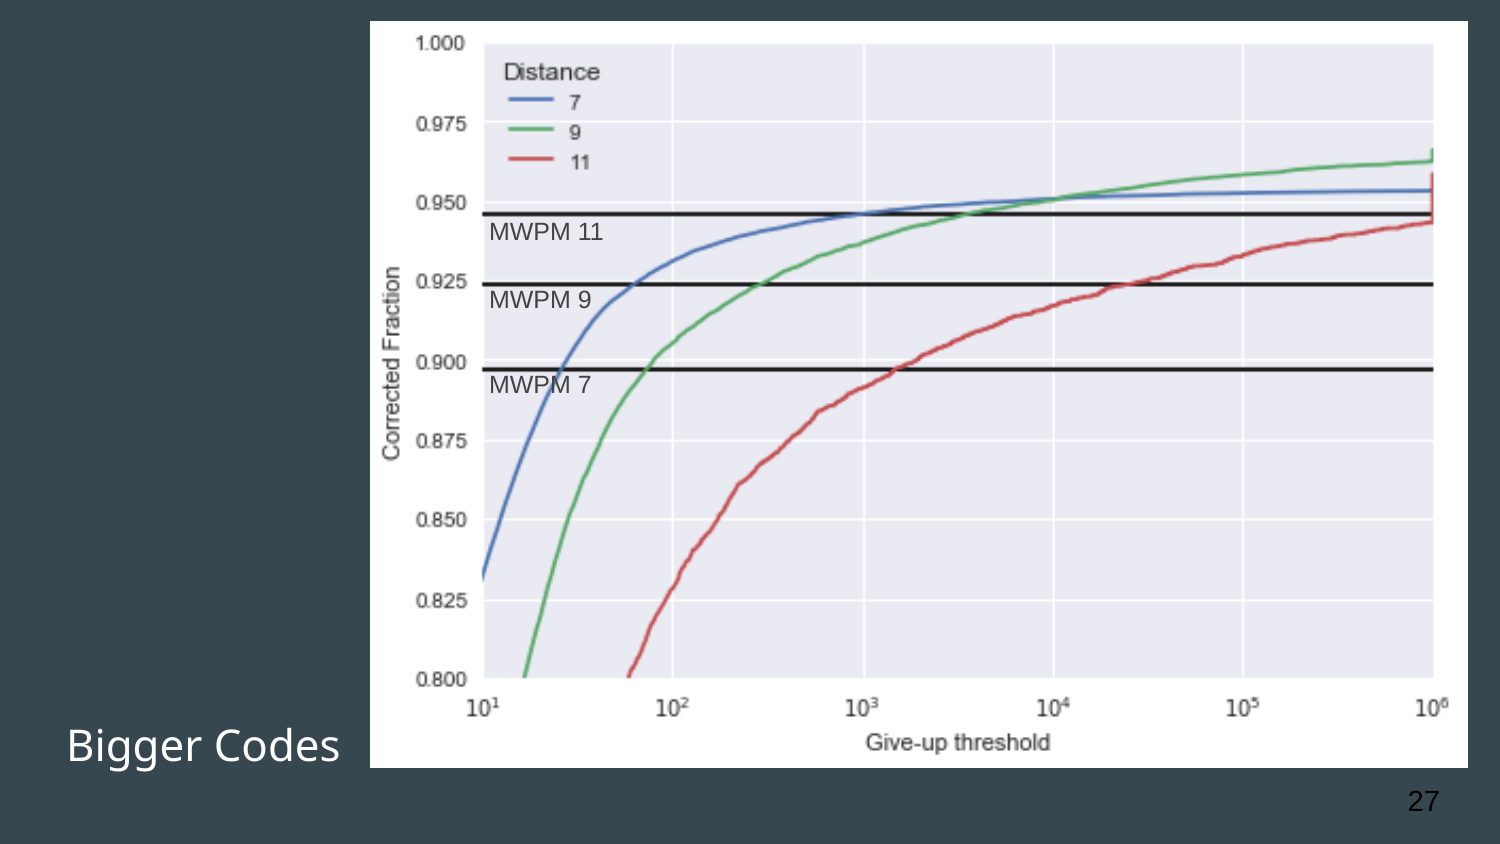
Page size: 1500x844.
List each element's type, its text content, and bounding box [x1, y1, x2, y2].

text_box MWPM 7 [474, 354, 666, 419]
text_box MWPM 9 [474, 268, 666, 333]
list Bigger Codes [51, 694, 1036, 794]
picture [370, 21, 1468, 768]
text_box MWPM 11 [474, 200, 666, 265]
slide_number <number> [1392, 767, 1483, 833]
